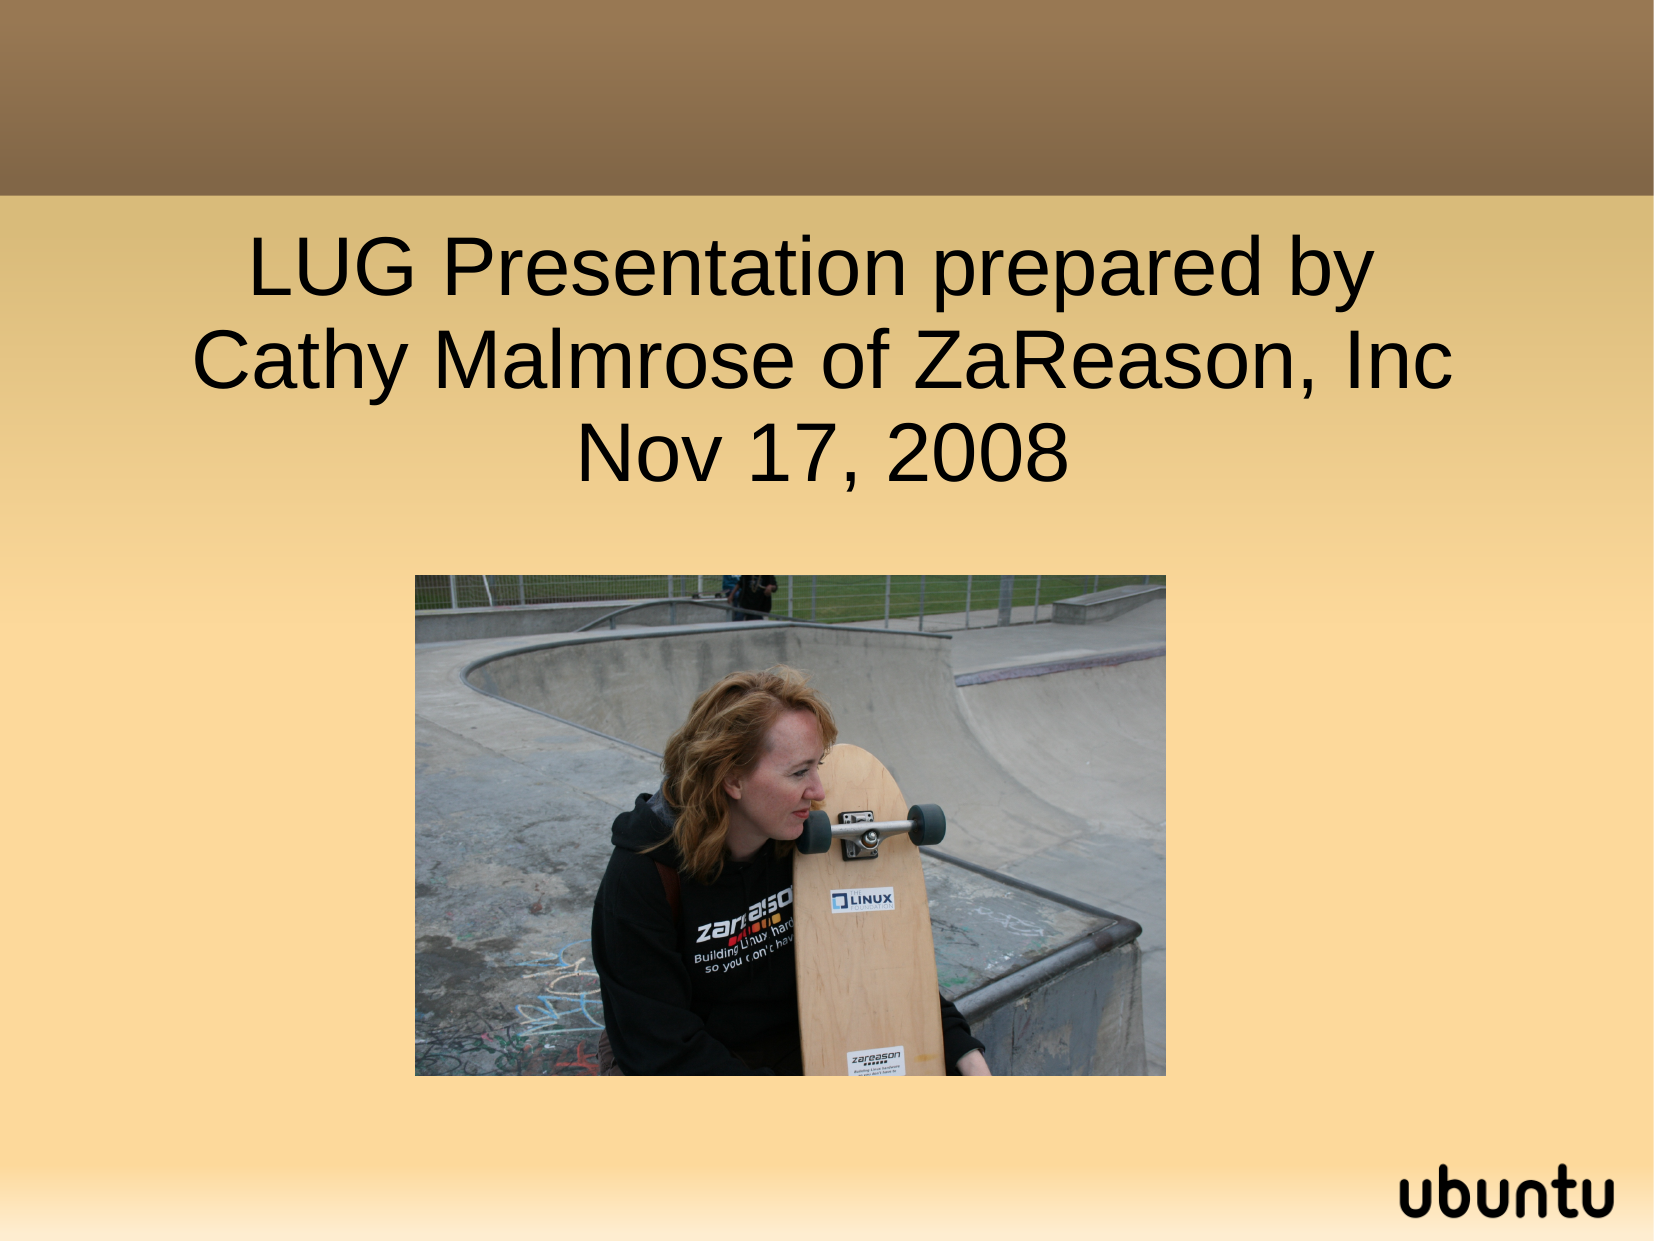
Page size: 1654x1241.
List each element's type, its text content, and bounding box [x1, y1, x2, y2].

picture [0, 0, 1654, 1241]
text_box LUG Presentation prepared by Cathy Malmrose of ZaReason, Inc Nov 17, 2008 [176, 212, 1470, 507]
